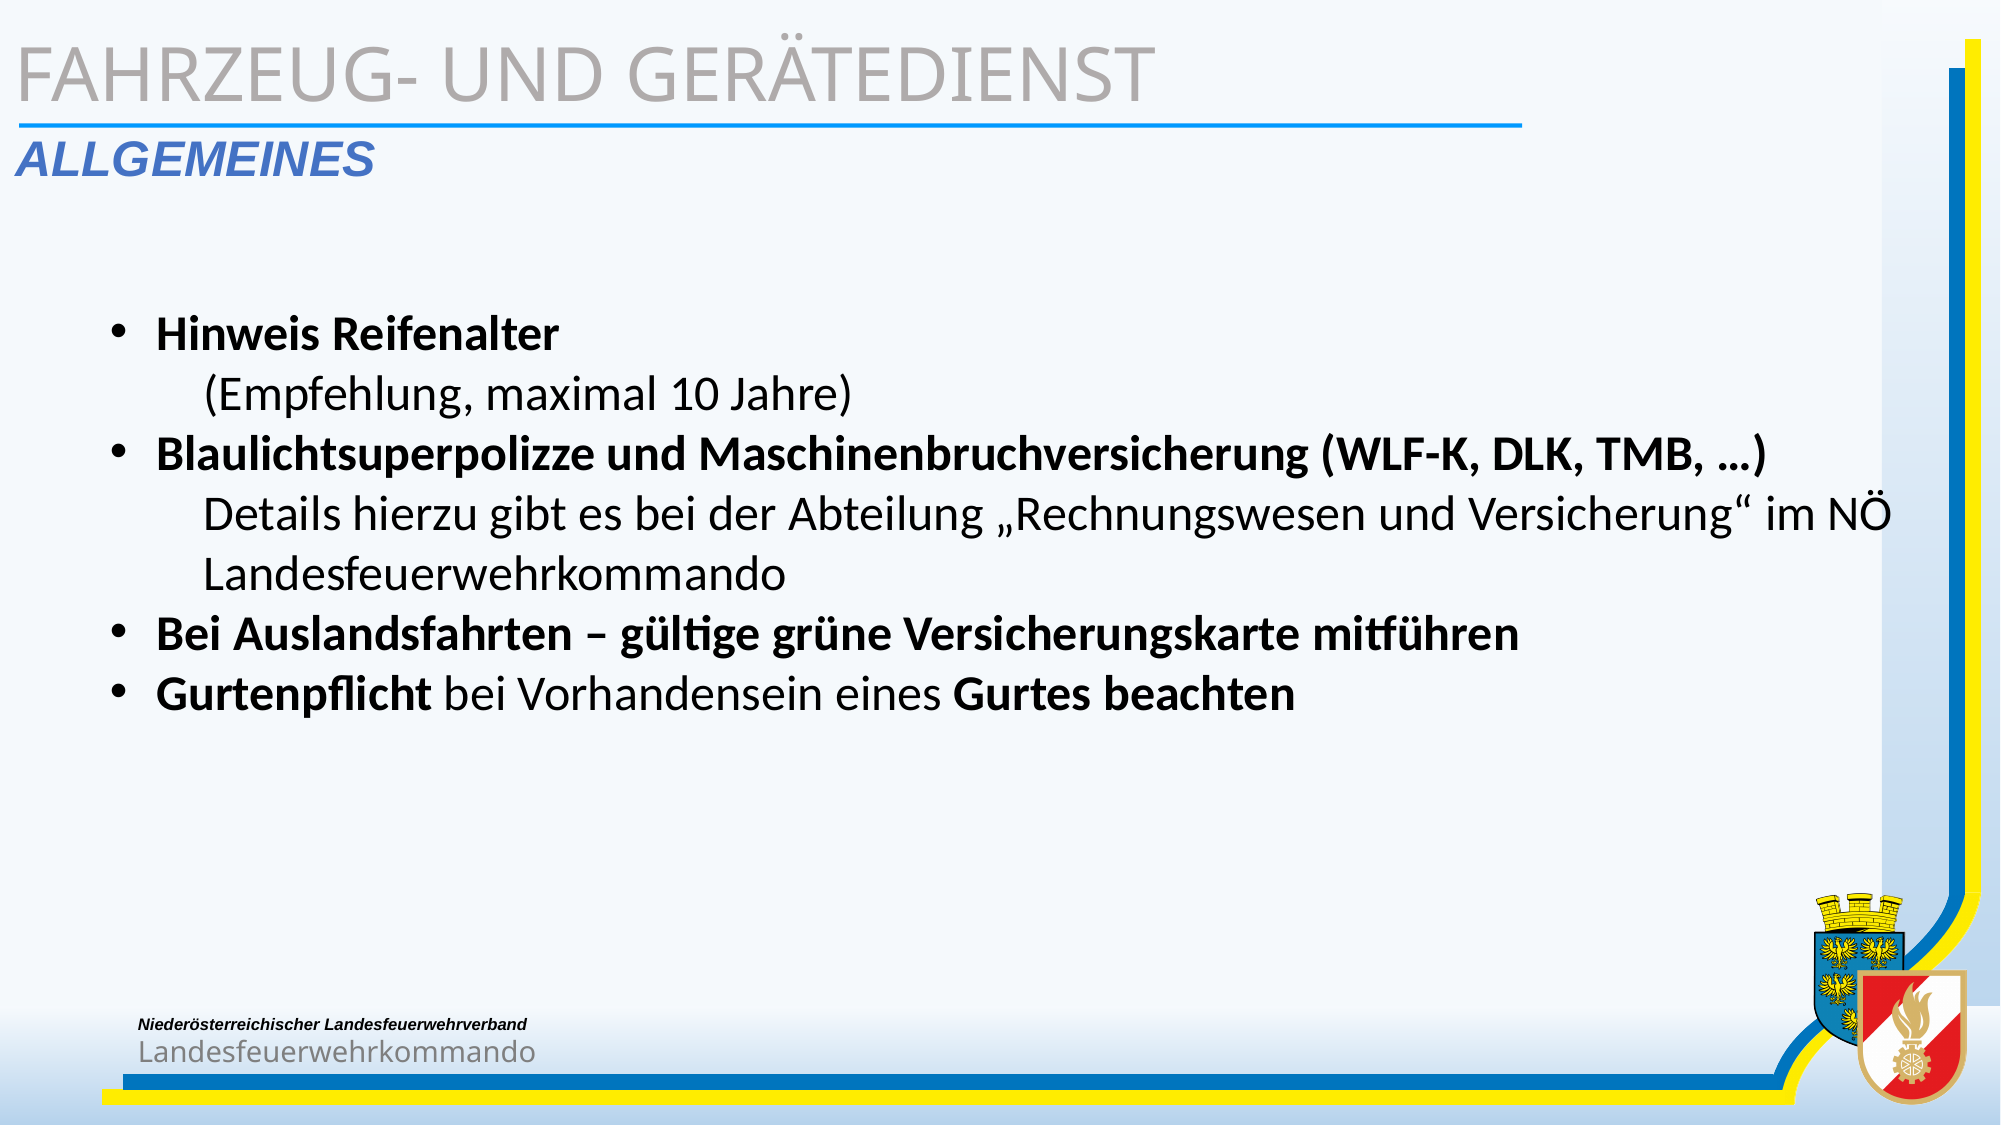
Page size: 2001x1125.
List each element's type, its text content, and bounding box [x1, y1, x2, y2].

text_box ALLGEMEINES [0, 118, 1900, 195]
text_box FAHRZEUG- UND GERÄTEDIENST [0, 0, 1574, 118]
text_box Hinweis Reifenalter (Empfehlung, maximal 10 Jahre) Blaulichtsuperpolizze und Maschinenbruchversicherung (WLF-K, DLK, TMB, …) Details hierzu gibt es bei der Abteilung „Rechnungswesen und Versicherung“ im NÖ Landesfeuerwehrkommando Bei Auslandsfahrten – gültige grüne Versicherungskarte mitführen Gurtenpflicht bei Vorhandensein eines Gurtes beachten [94, 292, 1941, 733]
